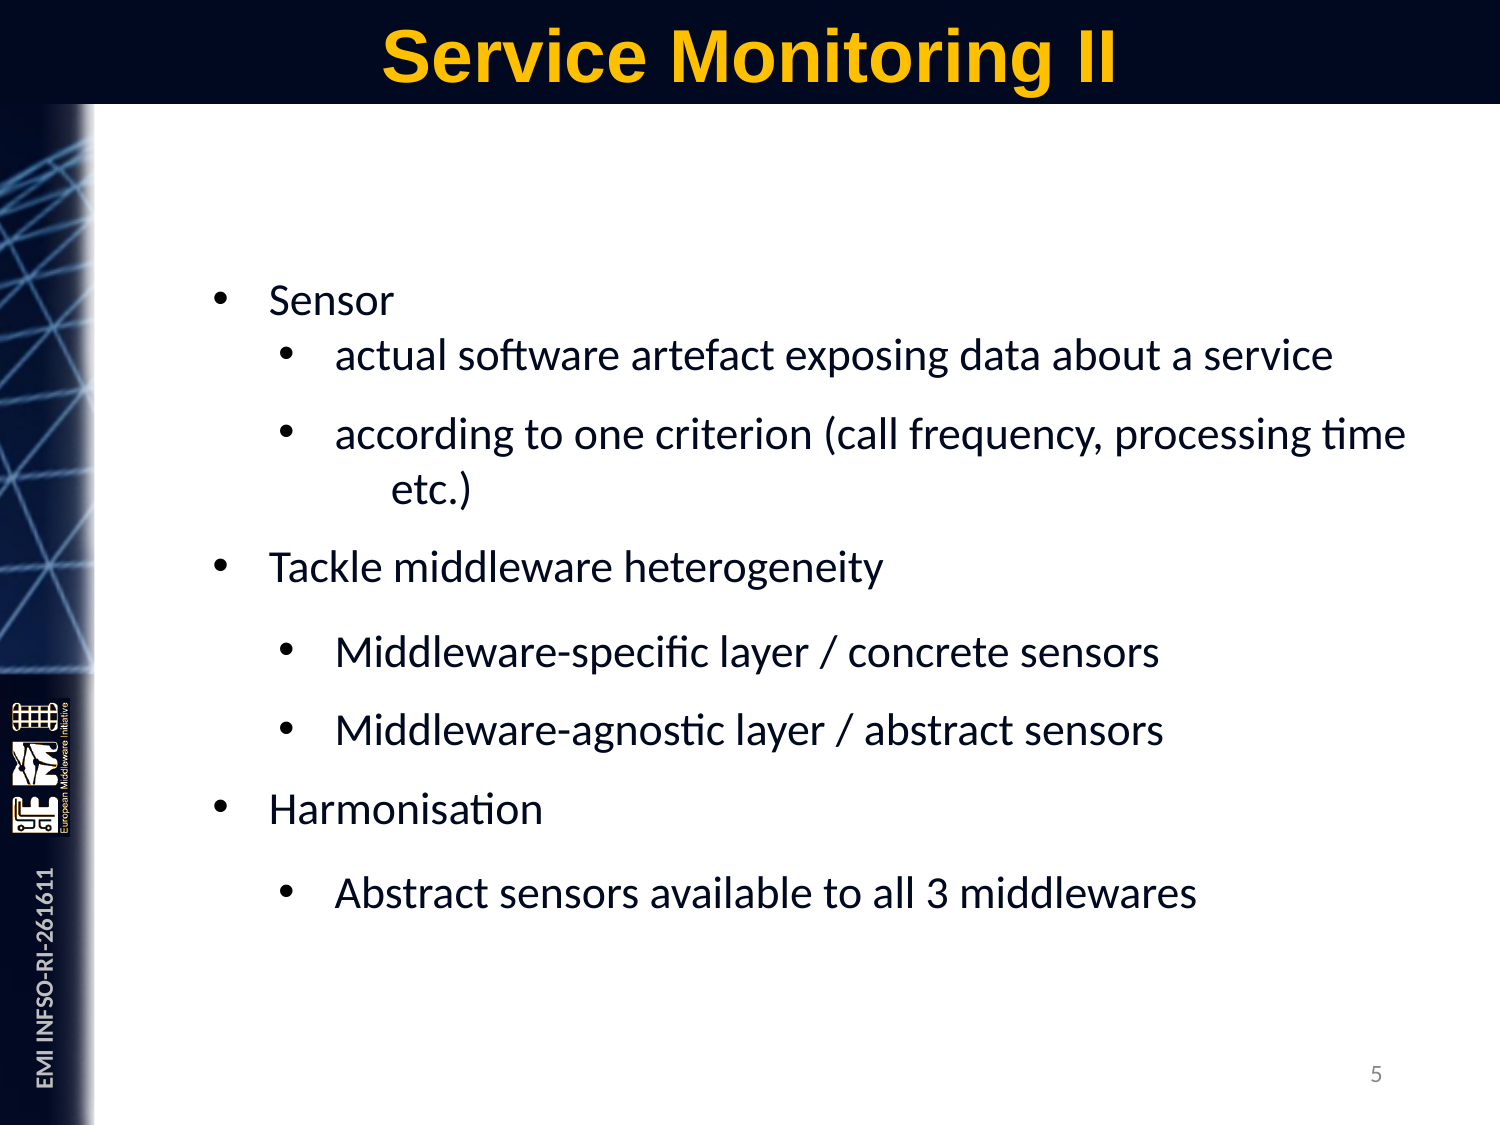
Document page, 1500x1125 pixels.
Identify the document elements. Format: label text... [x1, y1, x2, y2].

text_box <number> [1354, 1042, 1424, 1103]
title Service Monitoring II [0, 0, 1500, 104]
picture [0, 104, 105, 1125]
list Sensor actual software artefact exposing data about a service according to one criterion (call frequency, processing time etc.) Tackle middleware heterogeneity Middleware-specific layer / concrete sensors Middleware-agnostic layer / abstract sensors Harmonisation Abstract sensors available to all 3 middlewares [197, 262, 1426, 1005]
